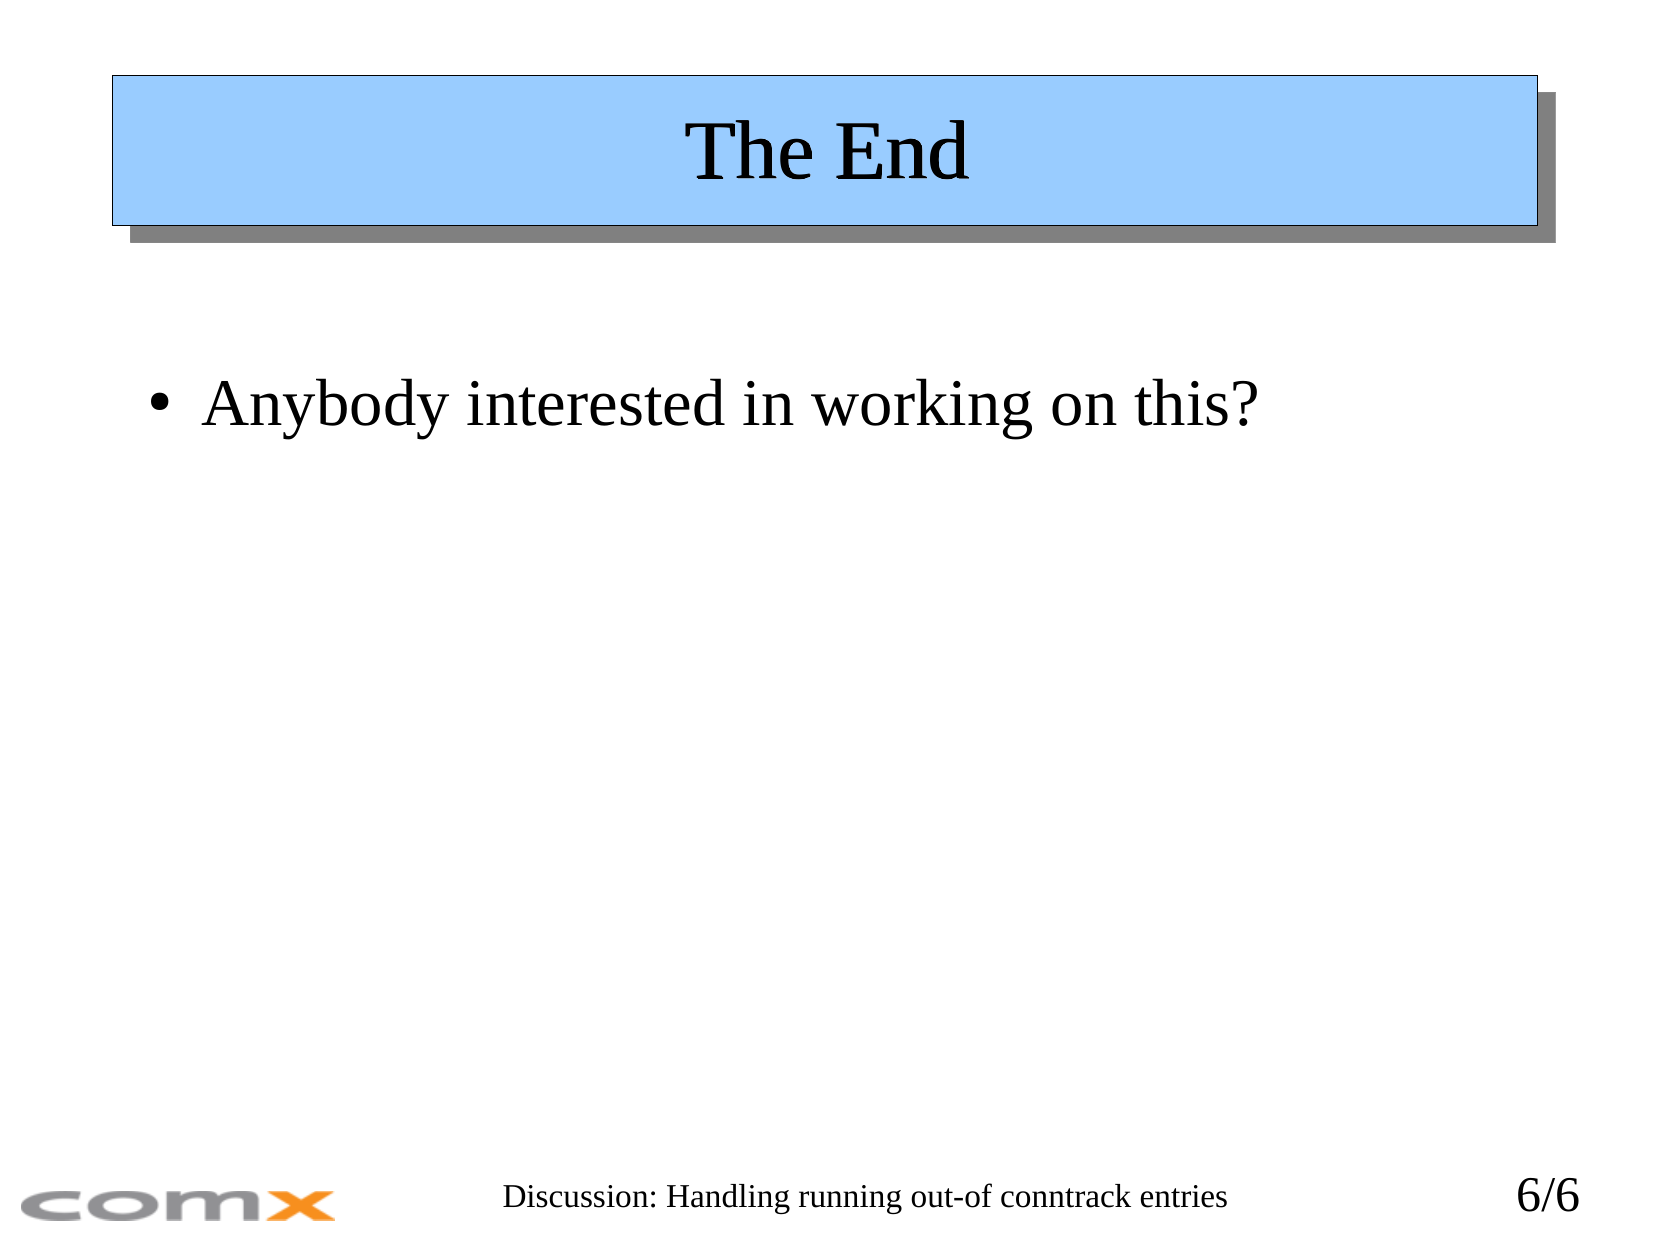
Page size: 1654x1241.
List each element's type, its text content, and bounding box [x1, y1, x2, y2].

picture [21, 1191, 335, 1221]
title The End [116, 75, 1538, 226]
list Anybody interested in working on this? [112, 262, 1538, 1126]
